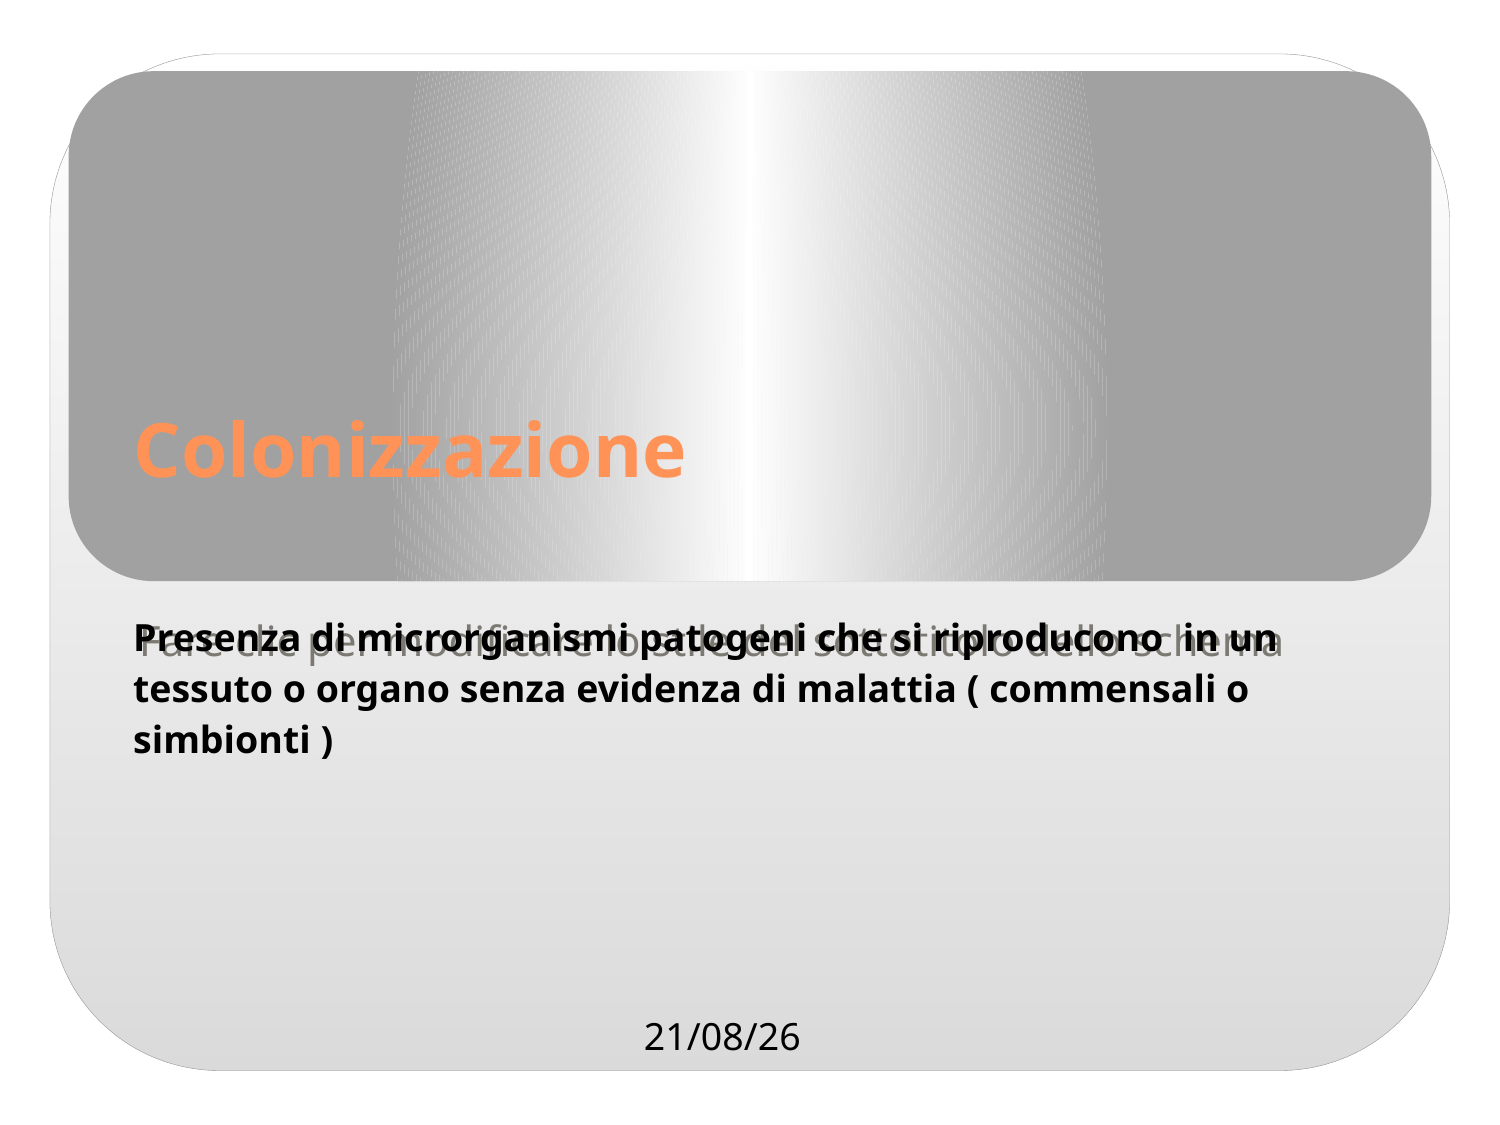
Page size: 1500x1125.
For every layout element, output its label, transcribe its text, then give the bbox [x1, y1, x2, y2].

text_box Presenza di microrganismi patogeni che si riproducono in un tessuto o organo senza evidenza di malattia ( commensali o simbionti ) [118, 604, 1394, 755]
title Colonizzazione [118, 298, 1394, 599]
